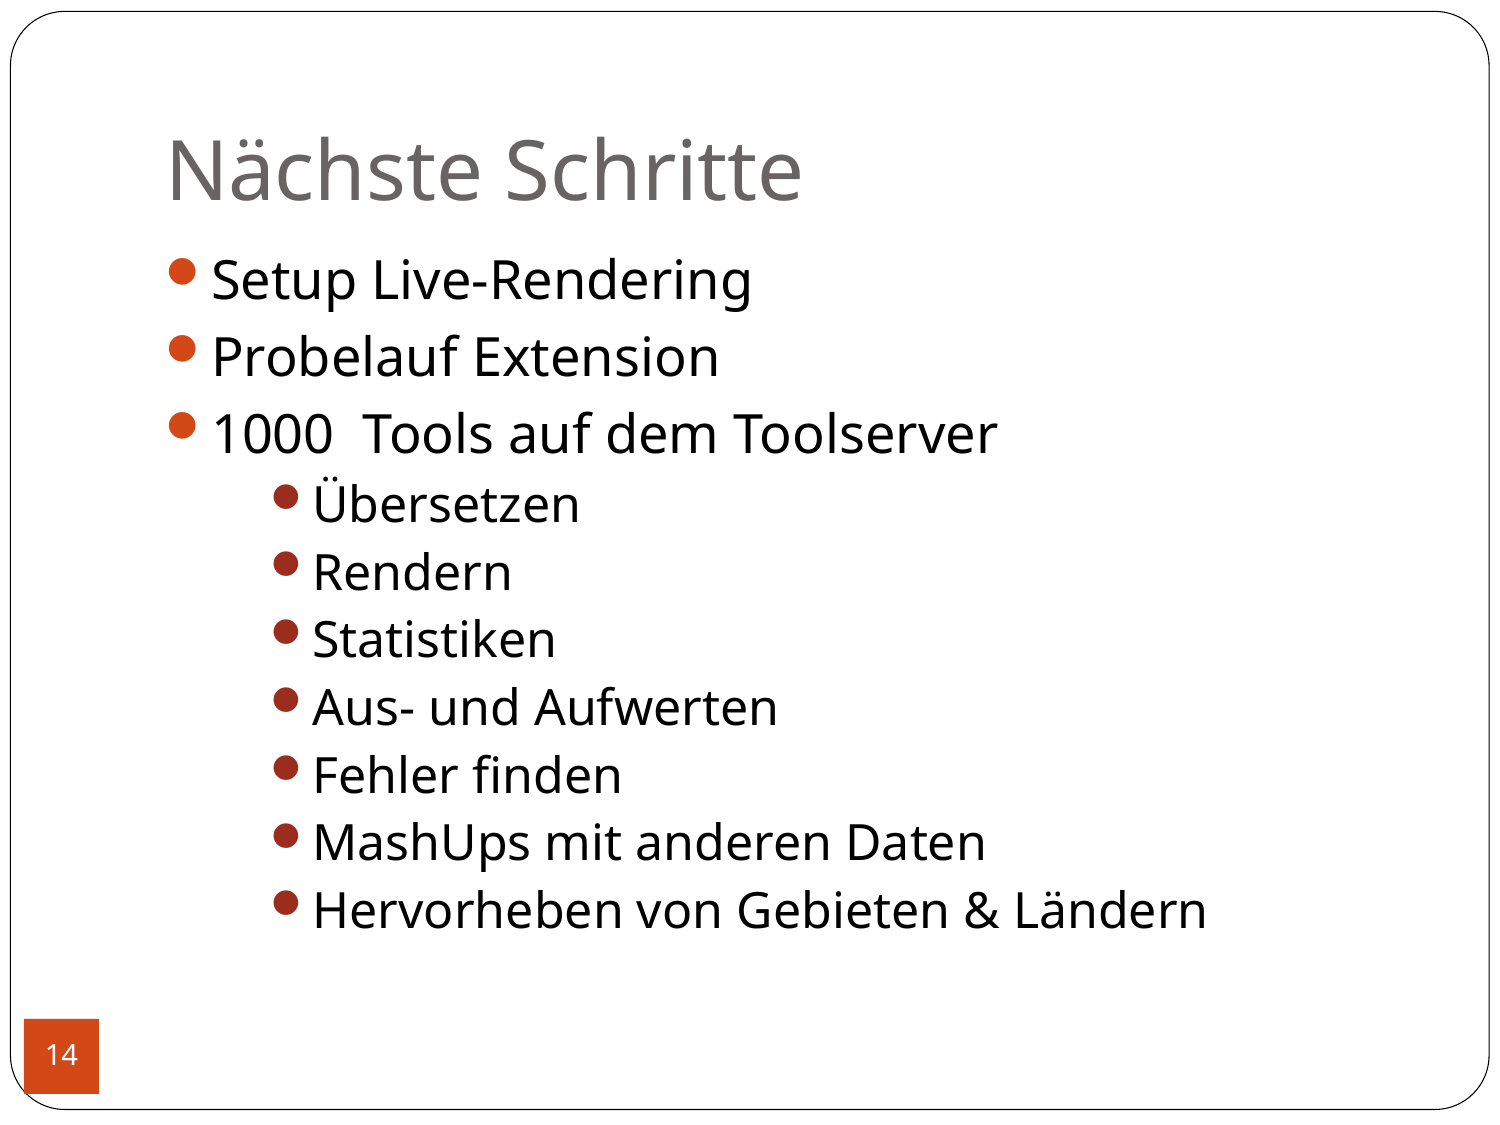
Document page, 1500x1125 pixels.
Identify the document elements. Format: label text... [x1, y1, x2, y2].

list Setup Live-Rendering Probelauf Extension 1000 Tools auf dem Toolserver Übersetzen Rendern Statistiken Aus- und Aufwerten Fehler finden MashUps mit anderen Daten Hervorheben von Gebieten & Ländern [150, 237, 1426, 988]
title Nächste Schritte [150, 45, 1426, 233]
text_box 14 [23, 1018, 99, 1094]
